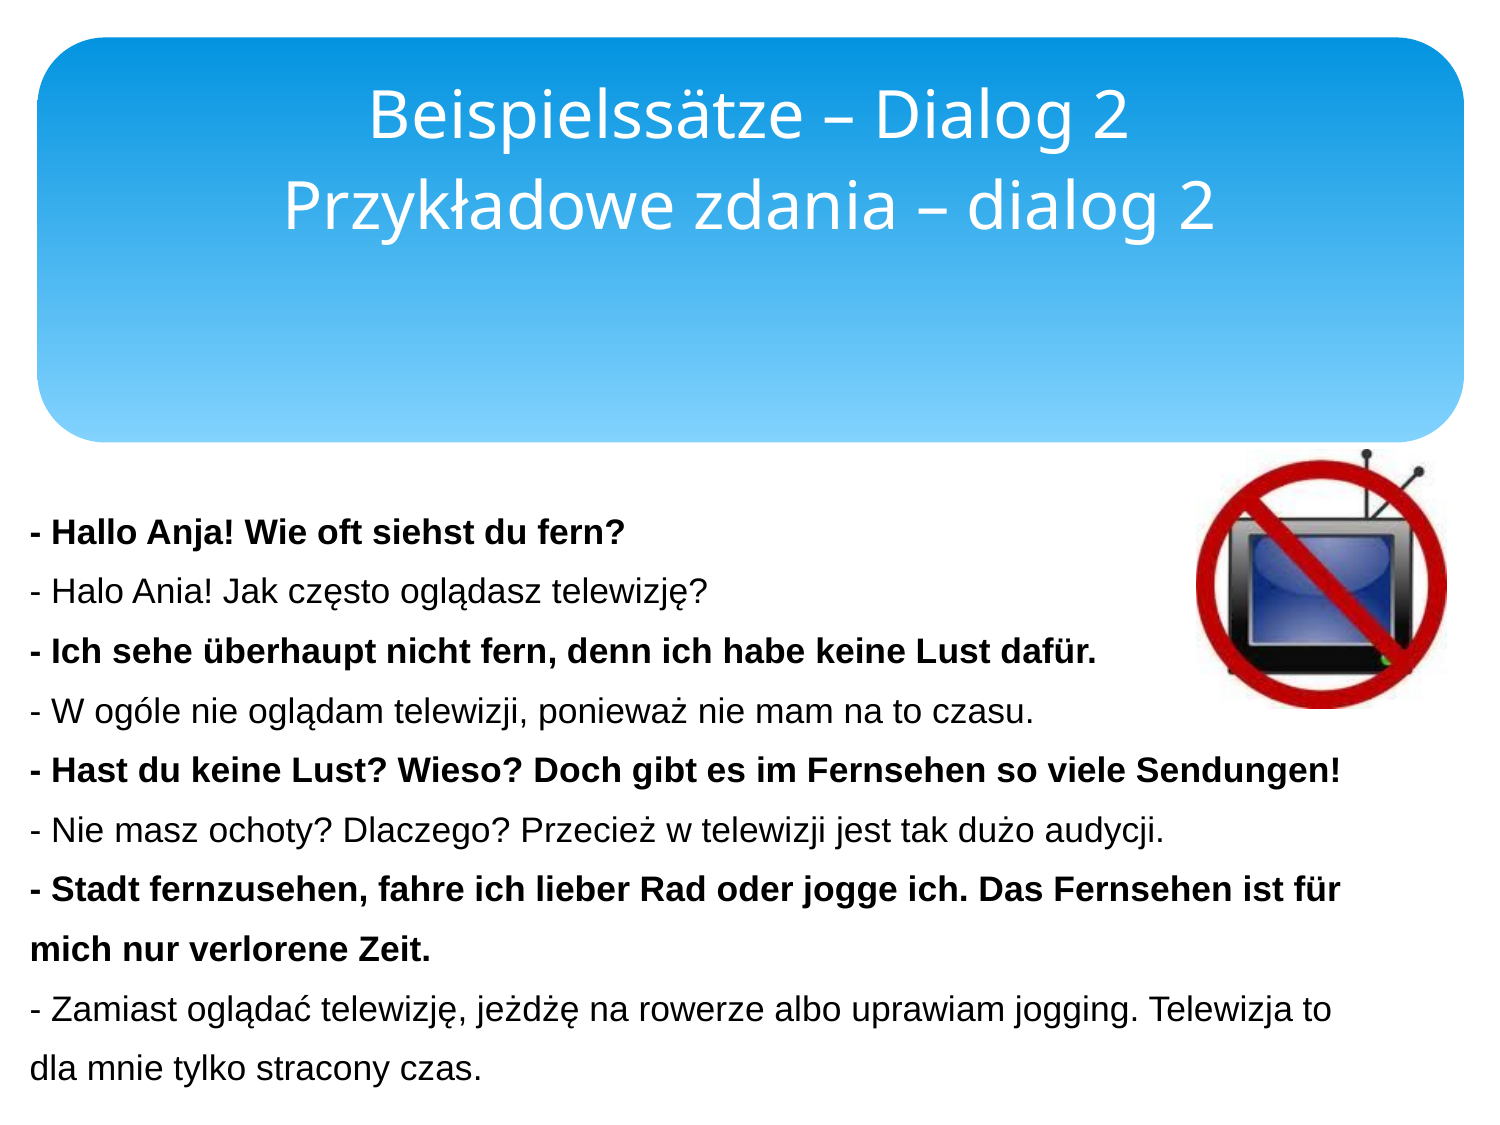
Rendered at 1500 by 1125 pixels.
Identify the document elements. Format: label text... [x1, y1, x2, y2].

picture [1196, 449, 1447, 709]
subtitle - Hallo Anja! Wie oft siehst du fern? - Halo Ania! Jak często oglądasz telewizję? - Ich sehe überhaupt nicht fern, denn ich habe keine Lust dafür. - W ogóle nie oglądam telewizji, ponieważ nie mam na to czasu. - Hast du keine Lust? Wieso? Doch gibt es im Fernsehen so viele Sendungen! - Nie masz ochoty? Dlaczego? Przecież w telewizji jest tak dużo audycji. - Stadt fernzusehen, fahre ich lieber Rad oder jogge ich. Das Fernsehen ist für mich nur verlorene Zeit. - Zamiast oglądać telewizję, jeżdżę na rowerze albo uprawiam jogging. Telewizja to dla mnie tylko stracony czas. [29, 498, 1359, 1082]
title Beispielssätze – Dialog 2 Przykładowe zdania – dialog 2 [75, 62, 1425, 254]
